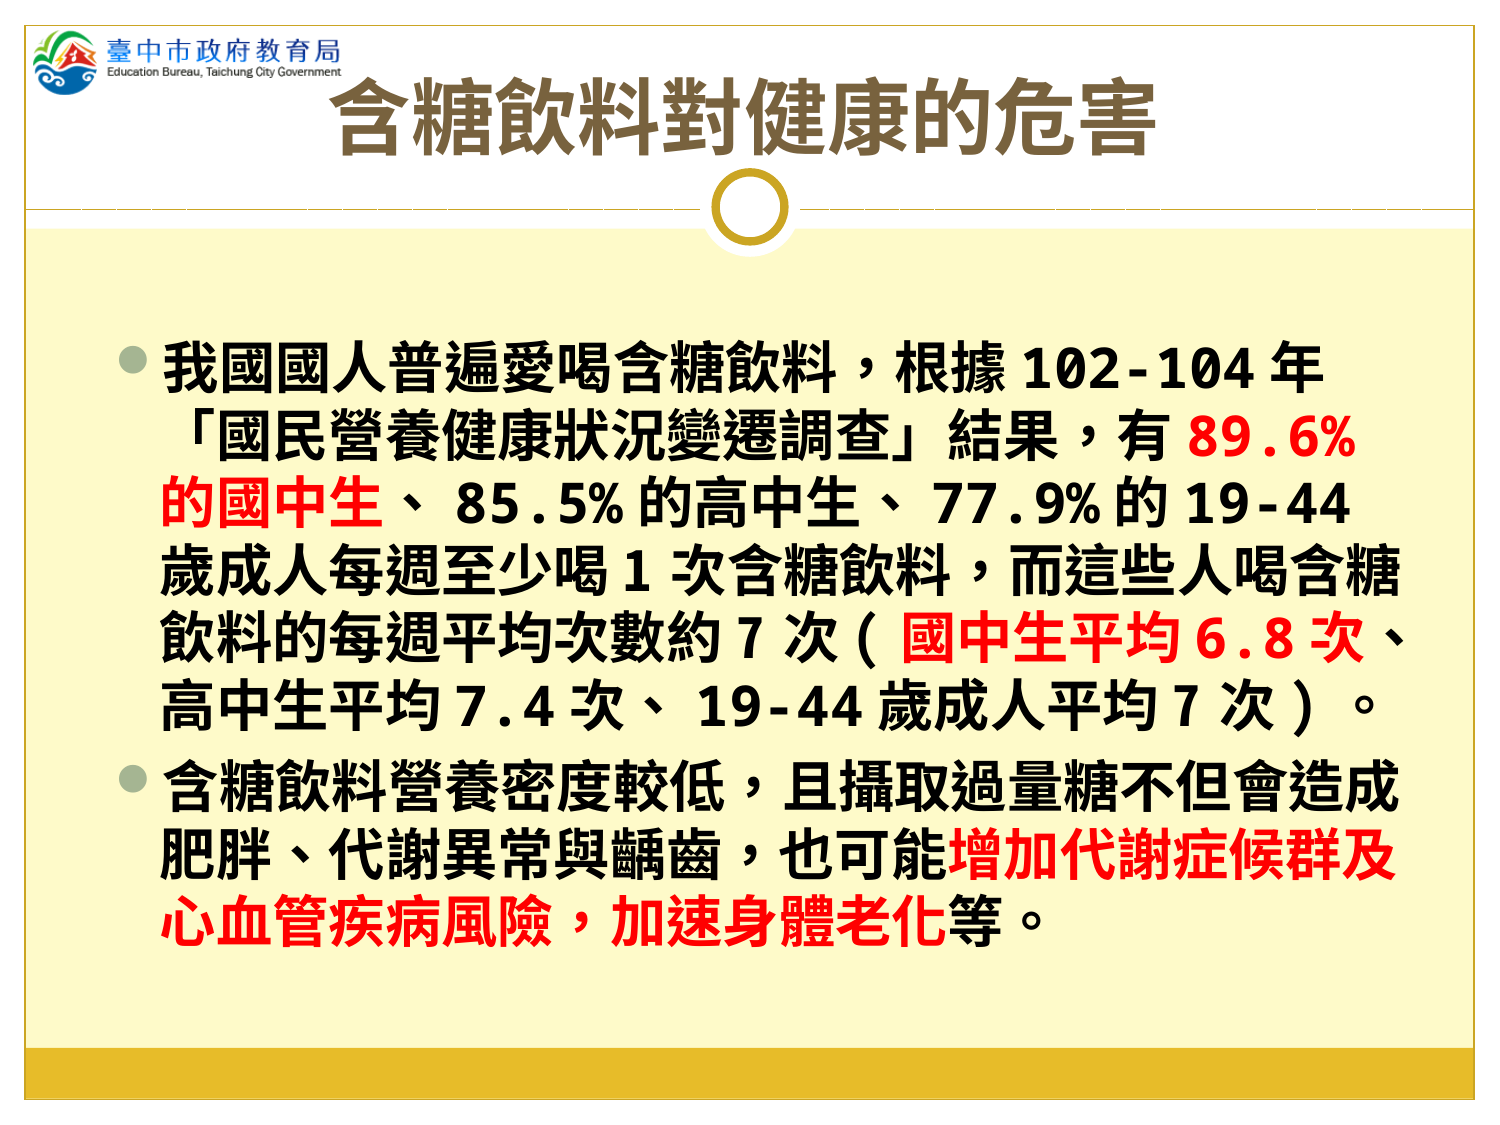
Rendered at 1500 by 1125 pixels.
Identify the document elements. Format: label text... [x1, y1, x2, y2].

picture [29, 24, 348, 97]
list 我國國人普遍愛喝含糖飲料，根據102-104年「國民營養健康狀況變遷調查」結果，有89.6%的國中生、85.5%的高中生、77.9%的19-44歲成人每週至少喝1次含糖飲料，而這些人喝含糖飲料的每週平均次數約7次(國中生平均6.8次、高中生平均7.4次、19-44歲成人平均7次)。 含糖飲料營養密度較低，且攝取過量糖不但會造成肥胖、代謝異常與齲齒，也可能增加代謝症候群及心血管疾病風險，加速身體老化等。 [100, 243, 1436, 1024]
title 含糖飲料對健康的危害 [88, 11, 1400, 173]
